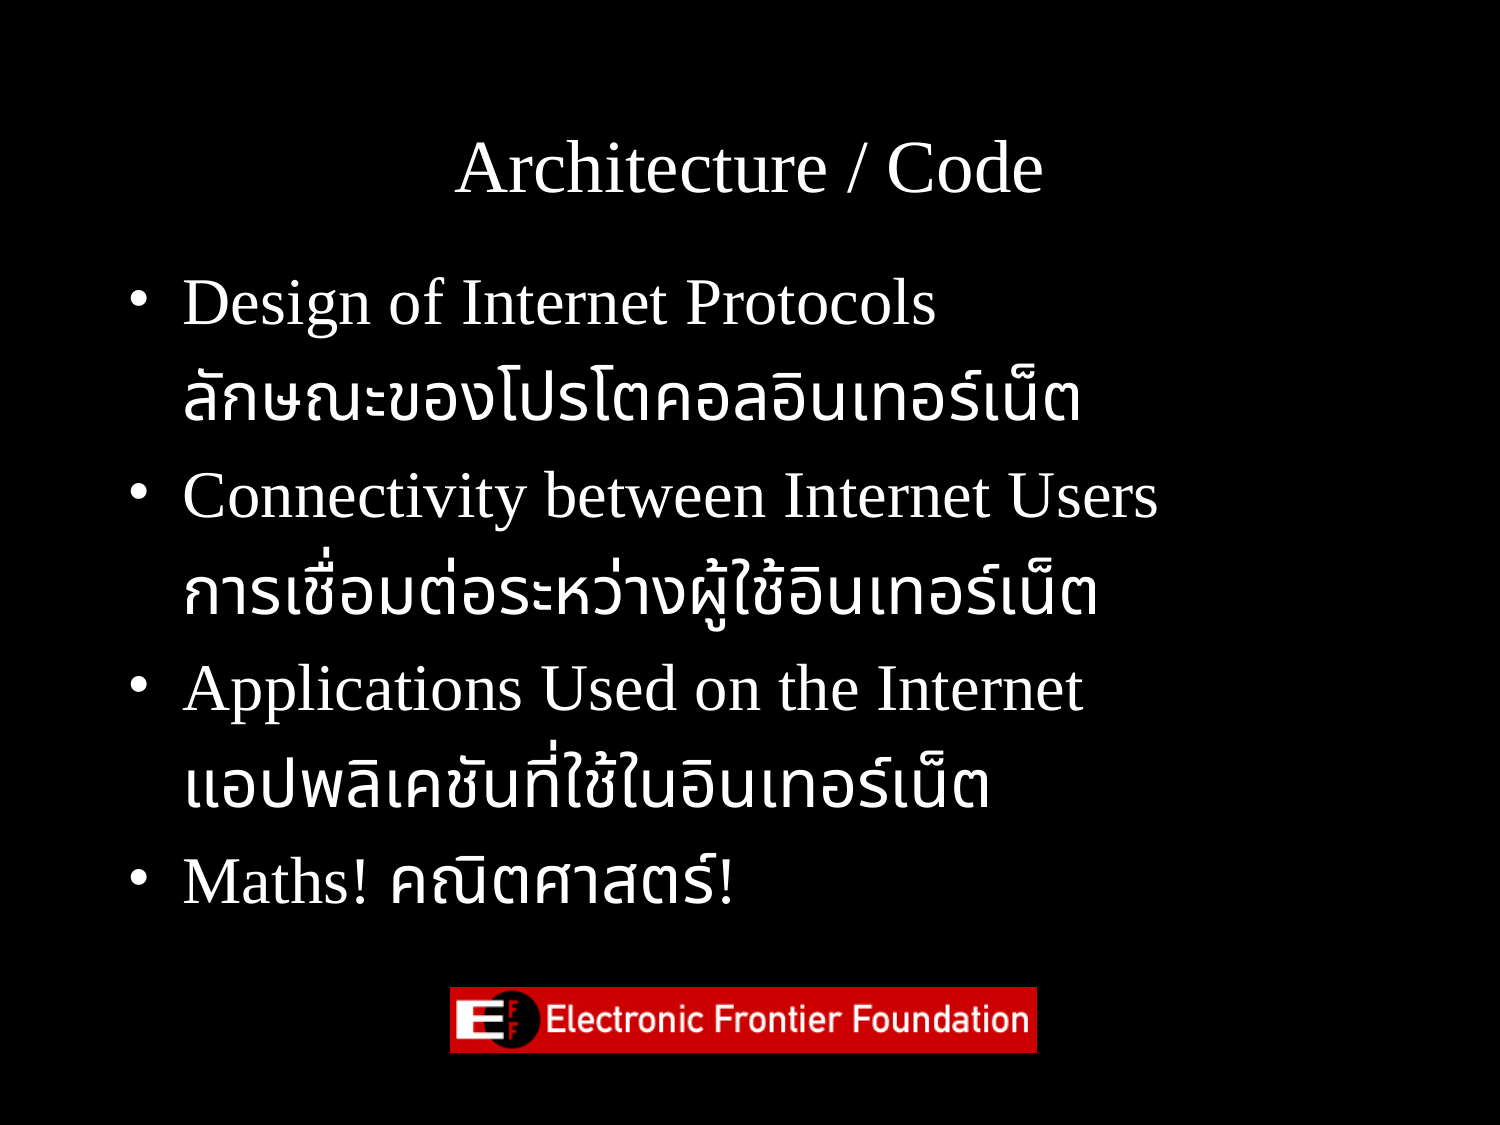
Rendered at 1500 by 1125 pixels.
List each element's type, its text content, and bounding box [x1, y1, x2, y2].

list Design of Internet Protocols ลักษณะของโปรโตคอลอินเทอร์เน็ต Connectivity between Internet Users การเชื่อมต่อระหว่างผู้ใช้อินเทอร์เน็ต Applications Used on the Internet แอปพลิเคชันที่ใช้ในอินเทอร์เน็ต Maths! คณิตศาสตร์! [112, 249, 1388, 976]
picture [450, 987, 1037, 1053]
title Architecture / Code [112, 99, 1388, 226]
